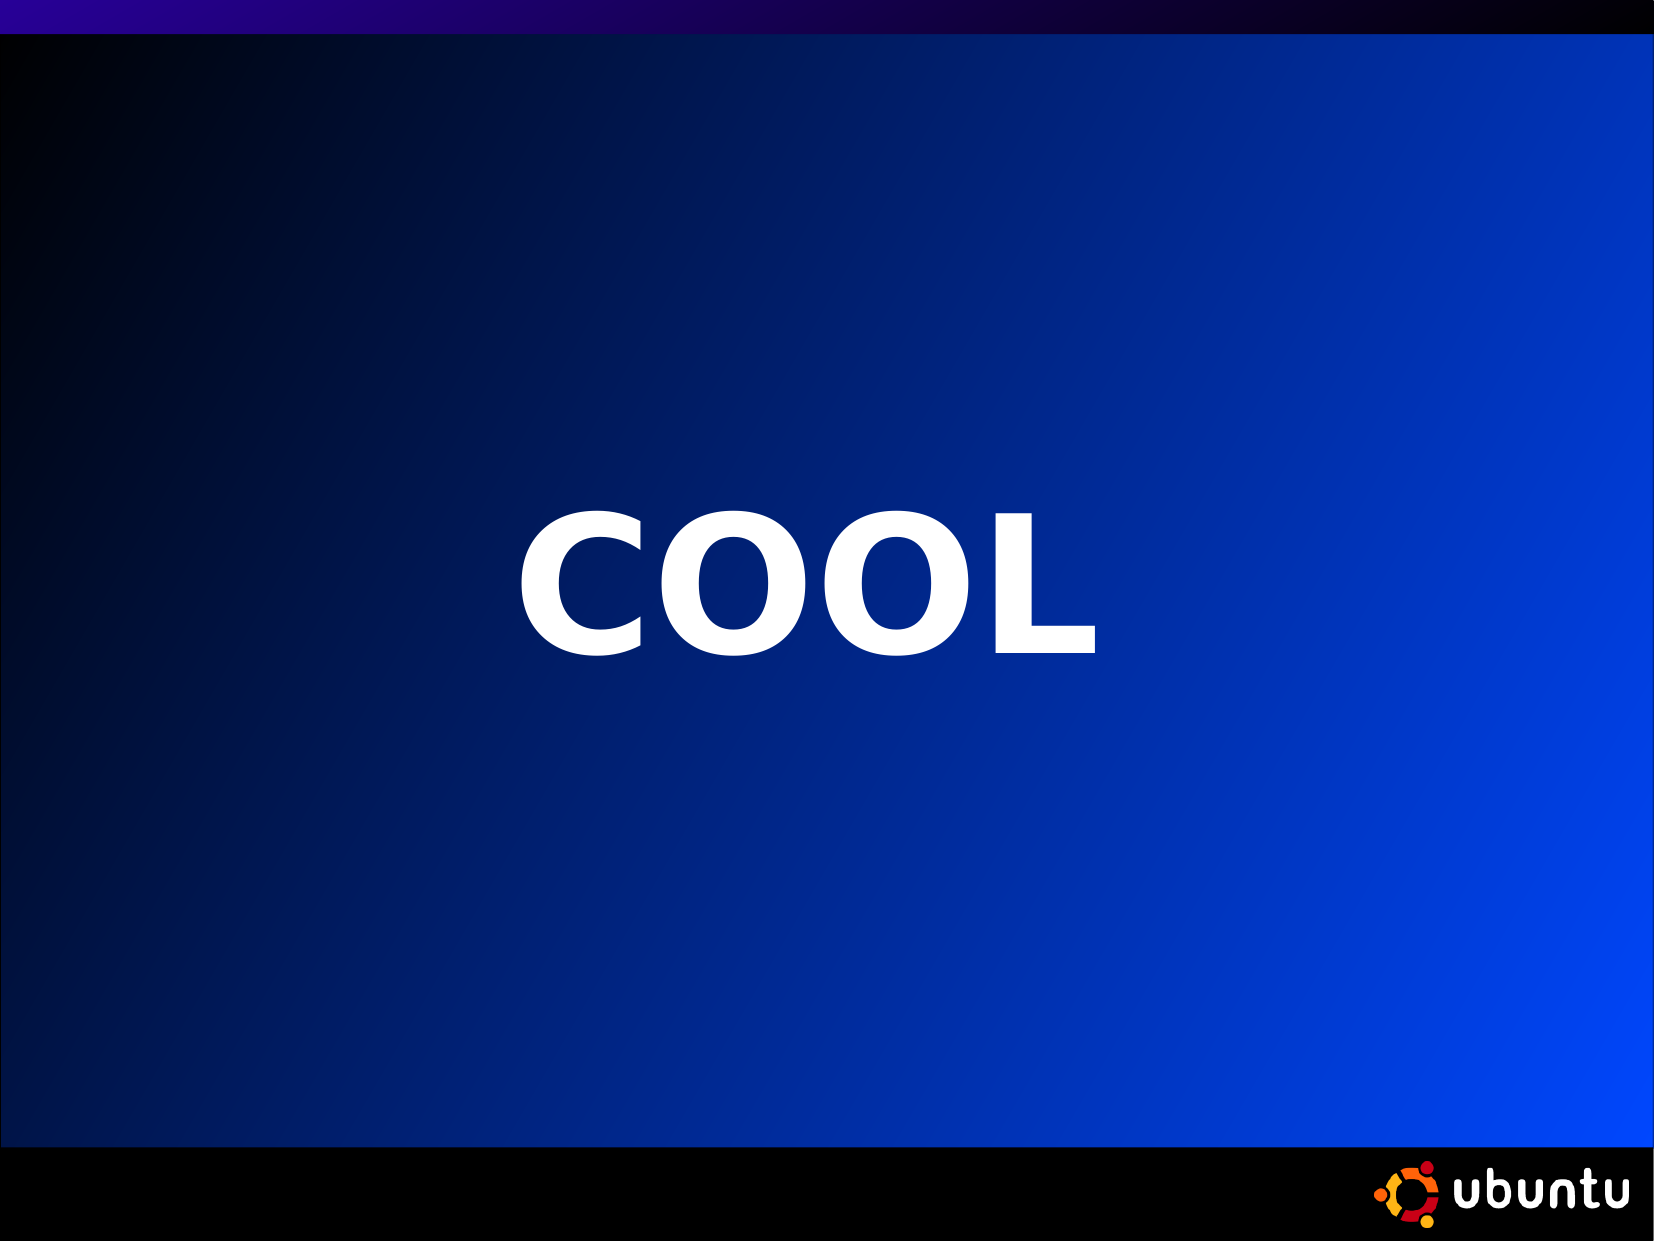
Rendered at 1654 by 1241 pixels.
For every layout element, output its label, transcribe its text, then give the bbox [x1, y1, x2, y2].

text_box [0, 0, 1654, 1241]
text_box COOL [512, 473, 1171, 704]
picture [1374, 1161, 1629, 1228]
